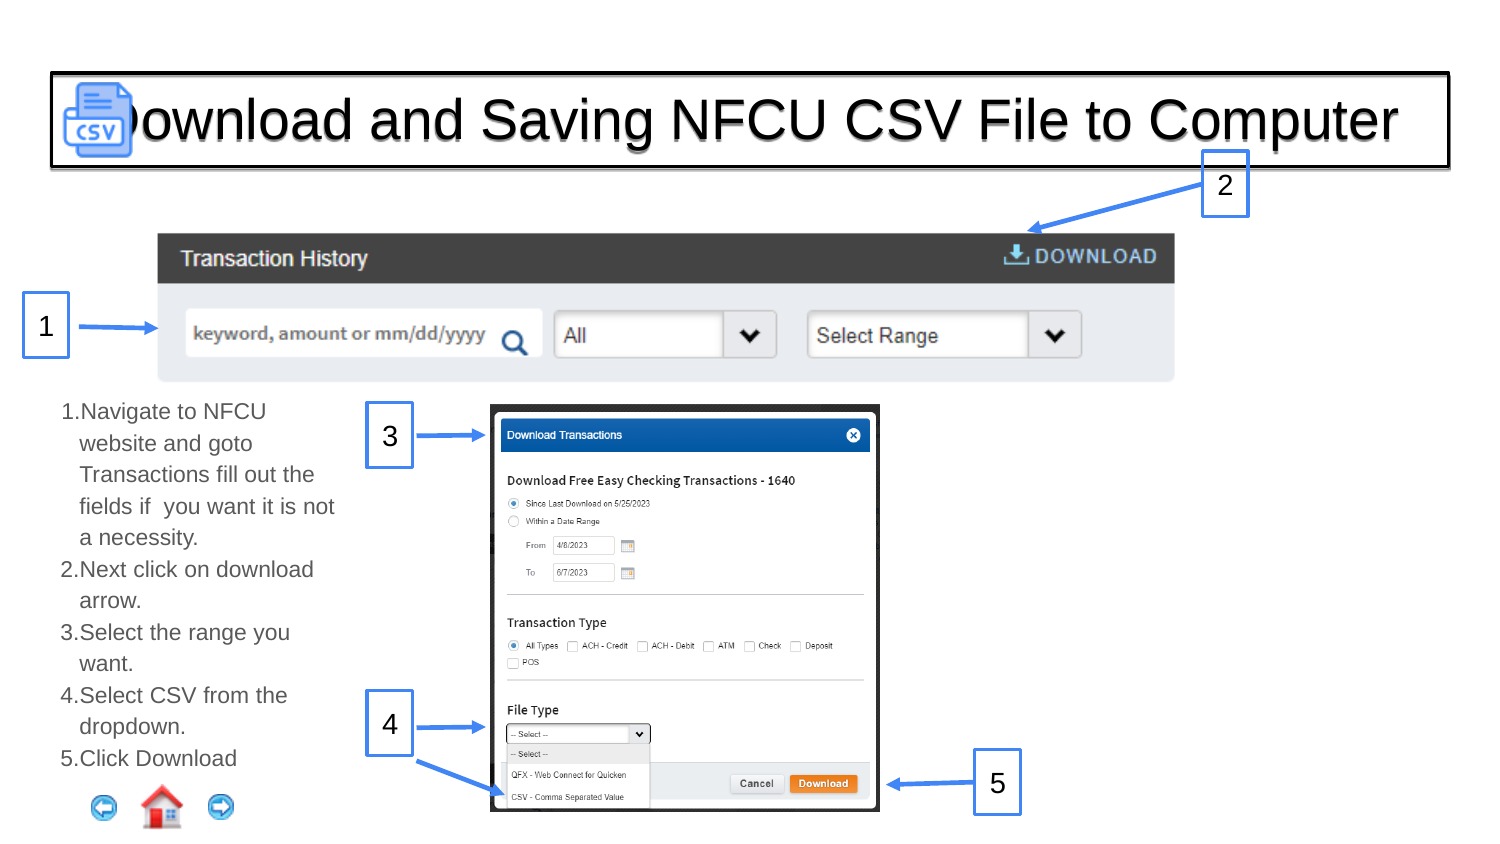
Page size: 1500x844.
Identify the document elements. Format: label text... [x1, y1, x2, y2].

picture [58, 80, 138, 160]
picture [490, 404, 880, 812]
text_box 4 [367, 690, 413, 756]
text_box 3 [367, 402, 413, 468]
picture [137, 783, 188, 834]
picture [91, 795, 117, 821]
title Download and Saving NFCU CSV File to Computer [51, 72, 1449, 167]
list Navigate to NFCU website and goto Transactions fill out the fields if you want it is not a necessity. Next click on download arrow. Select the range you want. Select CSV from the dropdown. Click Download [19, 377, 361, 740]
picture [208, 794, 234, 820]
text_box 2 [1202, 151, 1248, 217]
text_box 5 [974, 749, 1021, 815]
text_box 1 [23, 292, 69, 358]
picture [147, 221, 1189, 388]
